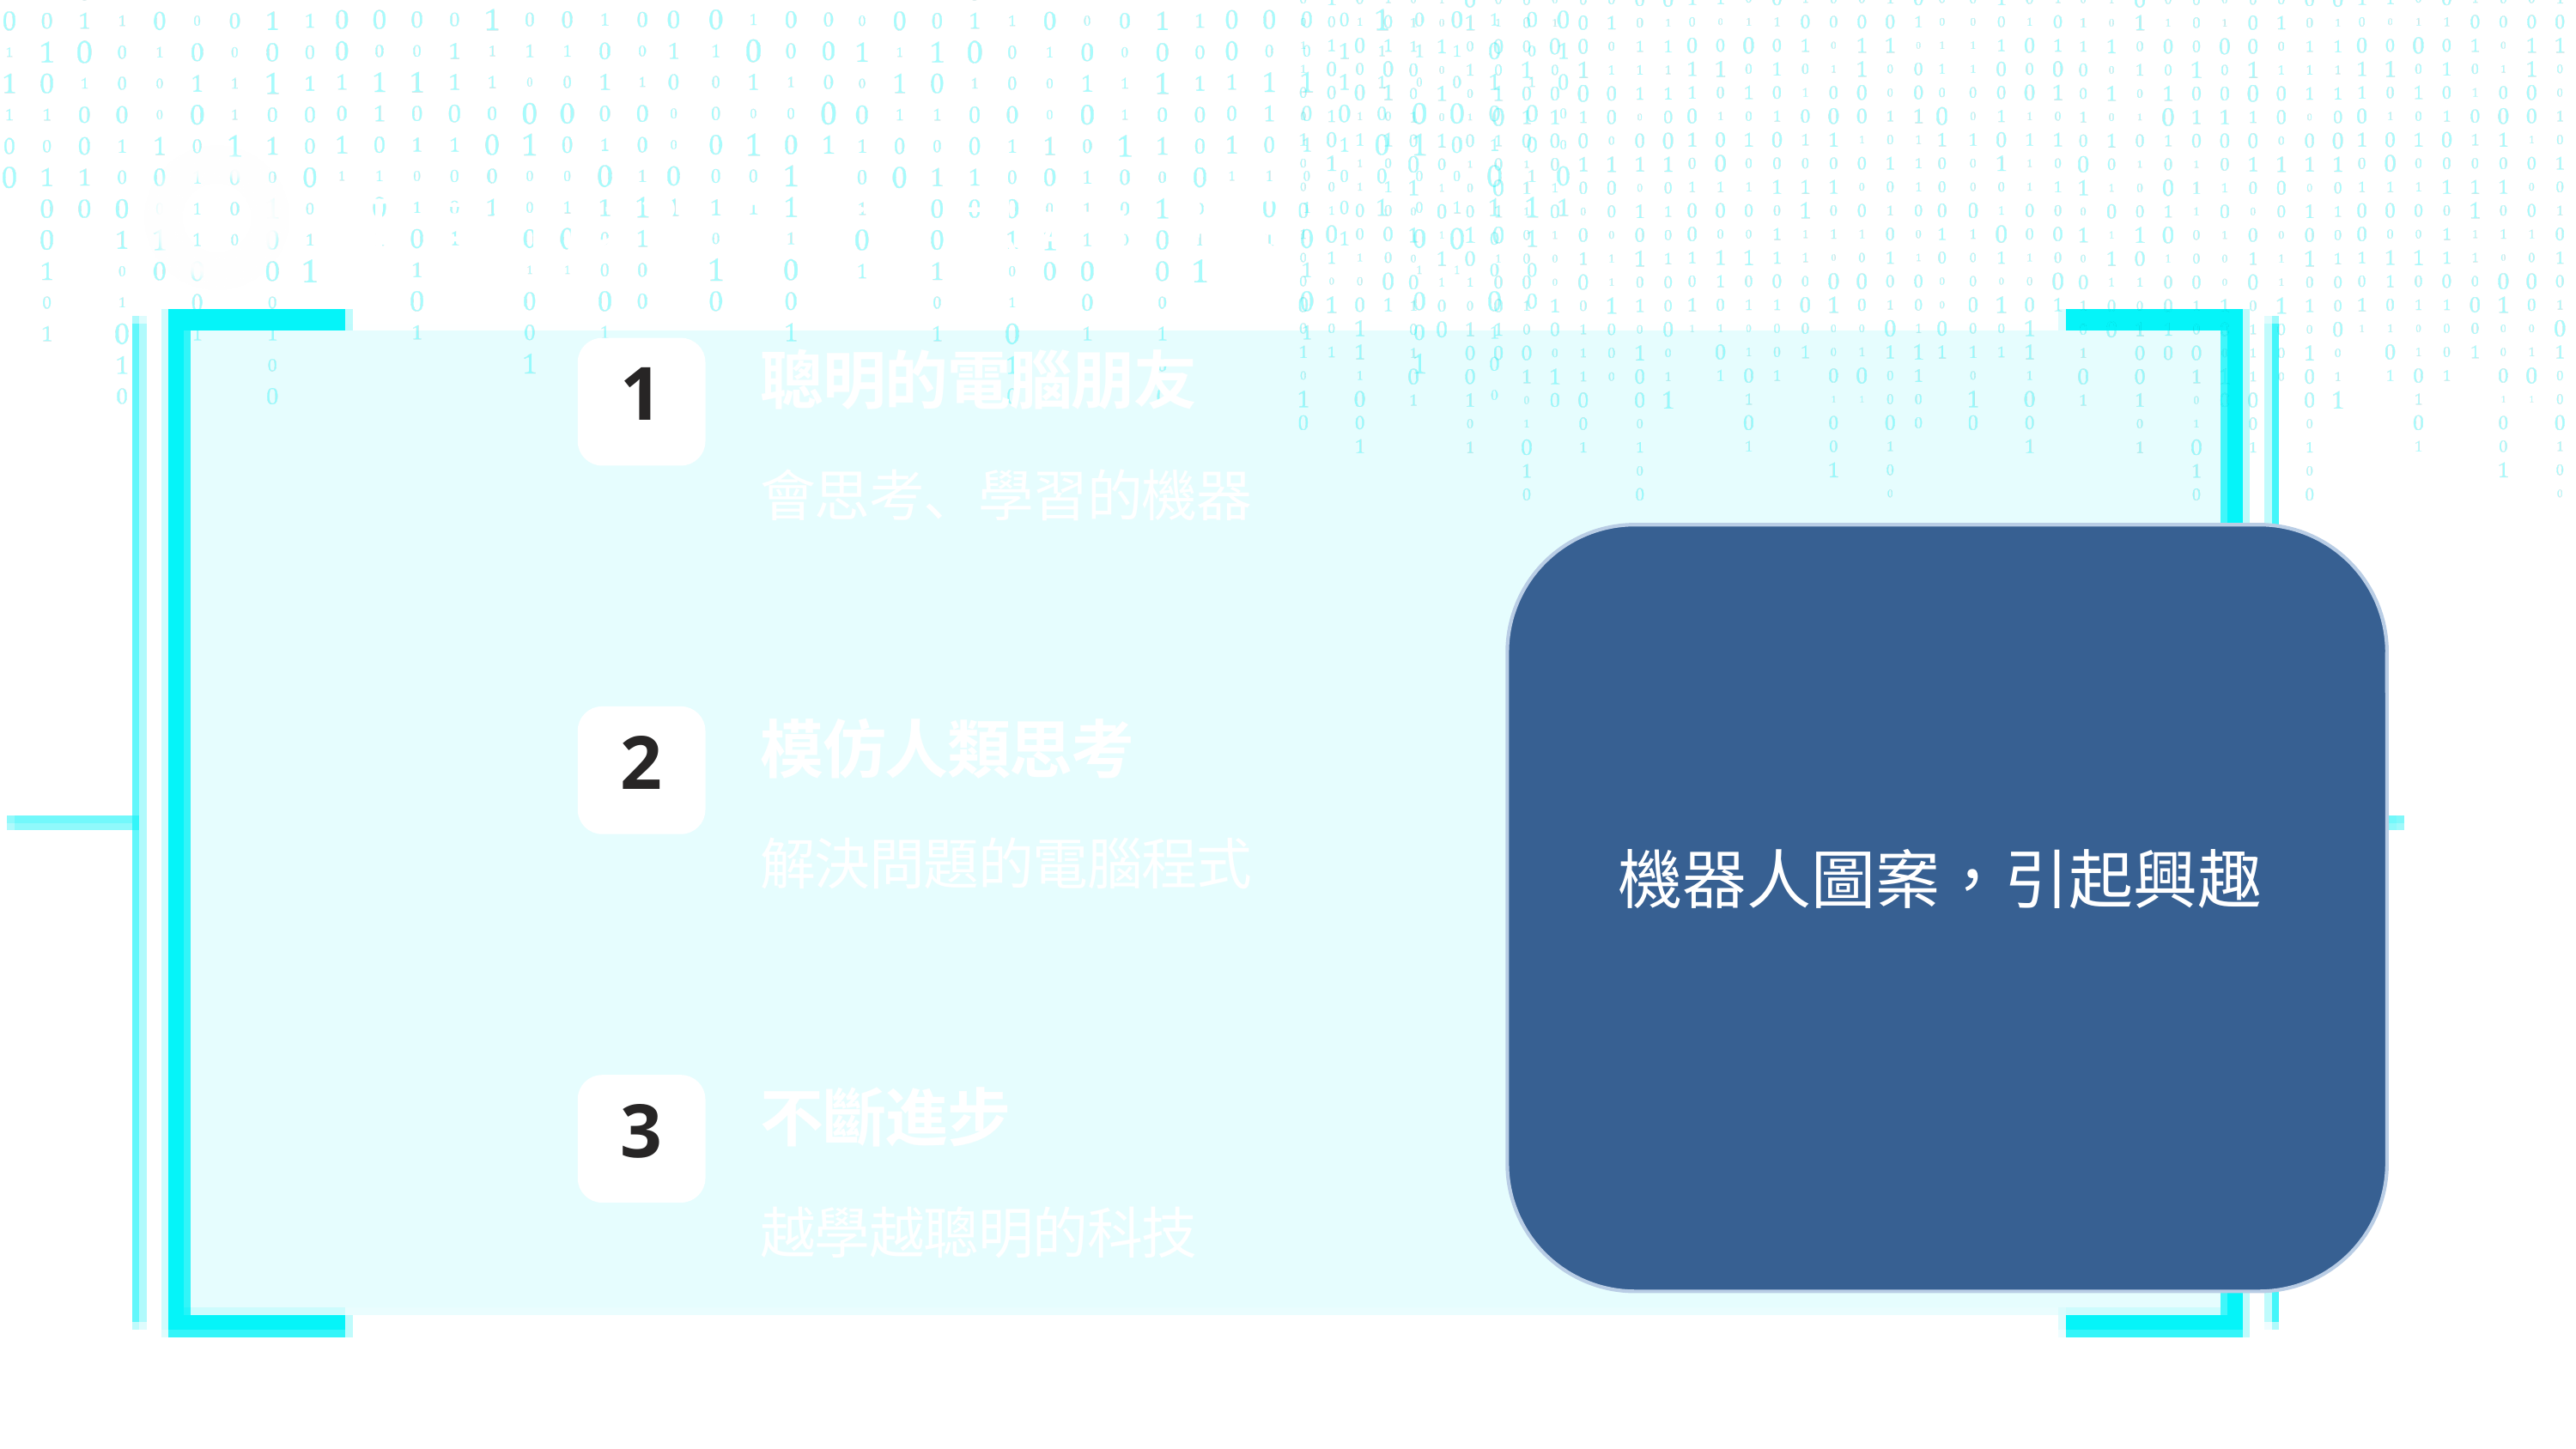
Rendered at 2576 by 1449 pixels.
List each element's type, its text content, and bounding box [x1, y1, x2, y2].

text_box 模仿人類思考 [760, 706, 1419, 805]
text_box 越學越聰明的科技 [760, 1173, 2325, 1361]
text_box 會思考、學習的機器 [760, 437, 1425, 625]
text_box [577, 337, 706, 466]
text_box 解決問題的電腦程式 [760, 805, 1425, 993]
text_box 1 [602, 361, 682, 577]
text_box [0, 0, 2576, 1337]
text_box 不斷進步 [760, 1074, 1419, 1173]
text_box AI是什麼？它會「思考」嗎？ [317, 161, 1476, 476]
text_box 1 [189, 185, 245, 246]
text_box 機器人圖案，引起興趣 [1605, 832, 2316, 924]
text_box 聰明的電腦朋友 [760, 337, 1419, 437]
text_box 2 [602, 730, 682, 945]
text_box 3 [602, 1098, 682, 1313]
